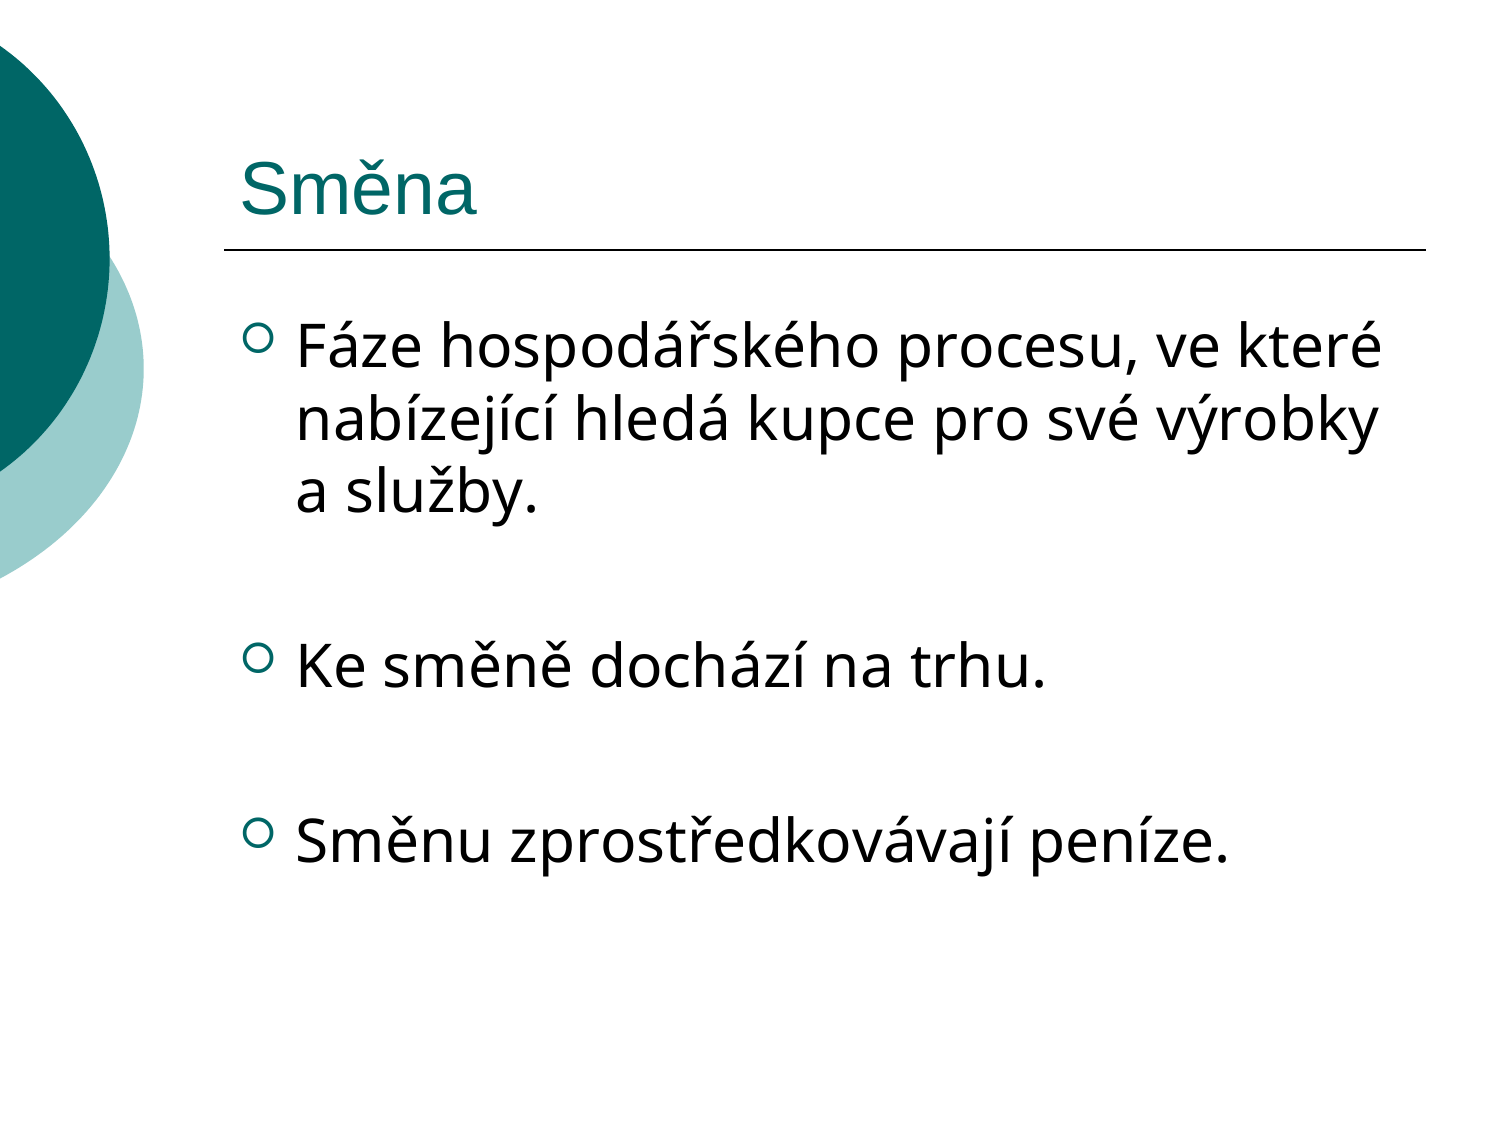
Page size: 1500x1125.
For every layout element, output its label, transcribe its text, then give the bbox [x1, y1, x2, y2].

title Směna [224, 49, 1425, 237]
list Fáze hospodářského procesu, ve které nabízející hledá kupce pro své výrobky a služby. Ke směně dochází na trhu. Směnu zprostředkovávají peníze. [224, 299, 1425, 975]
